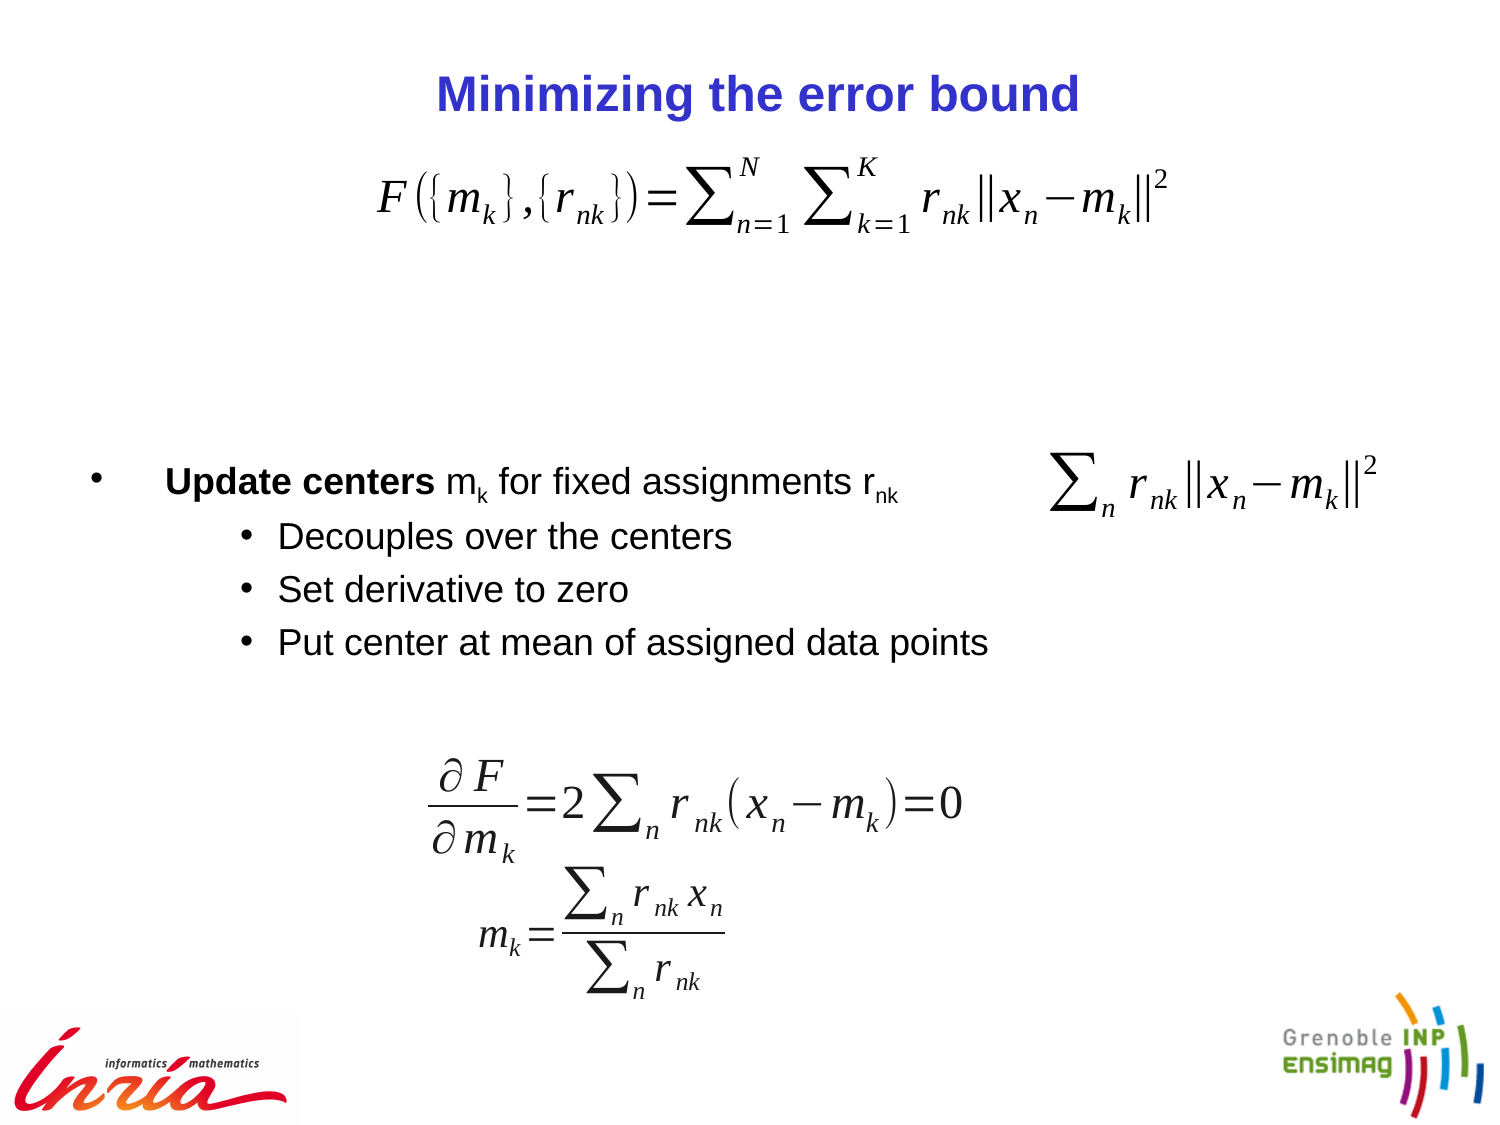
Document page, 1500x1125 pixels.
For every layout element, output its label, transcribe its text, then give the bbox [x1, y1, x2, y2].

chart [414, 750, 976, 1005]
title Minimizing the error bound [75, 45, 1426, 138]
picture [0, 1012, 301, 1125]
chart [1035, 449, 1388, 526]
picture [1266, 986, 1489, 1125]
chart [361, 149, 1179, 240]
list Update centers mk for fixed assignments rnk Decouples over the centers Set derivative to zero Put center at mean of assigned data points [74, 337, 1424, 1101]
